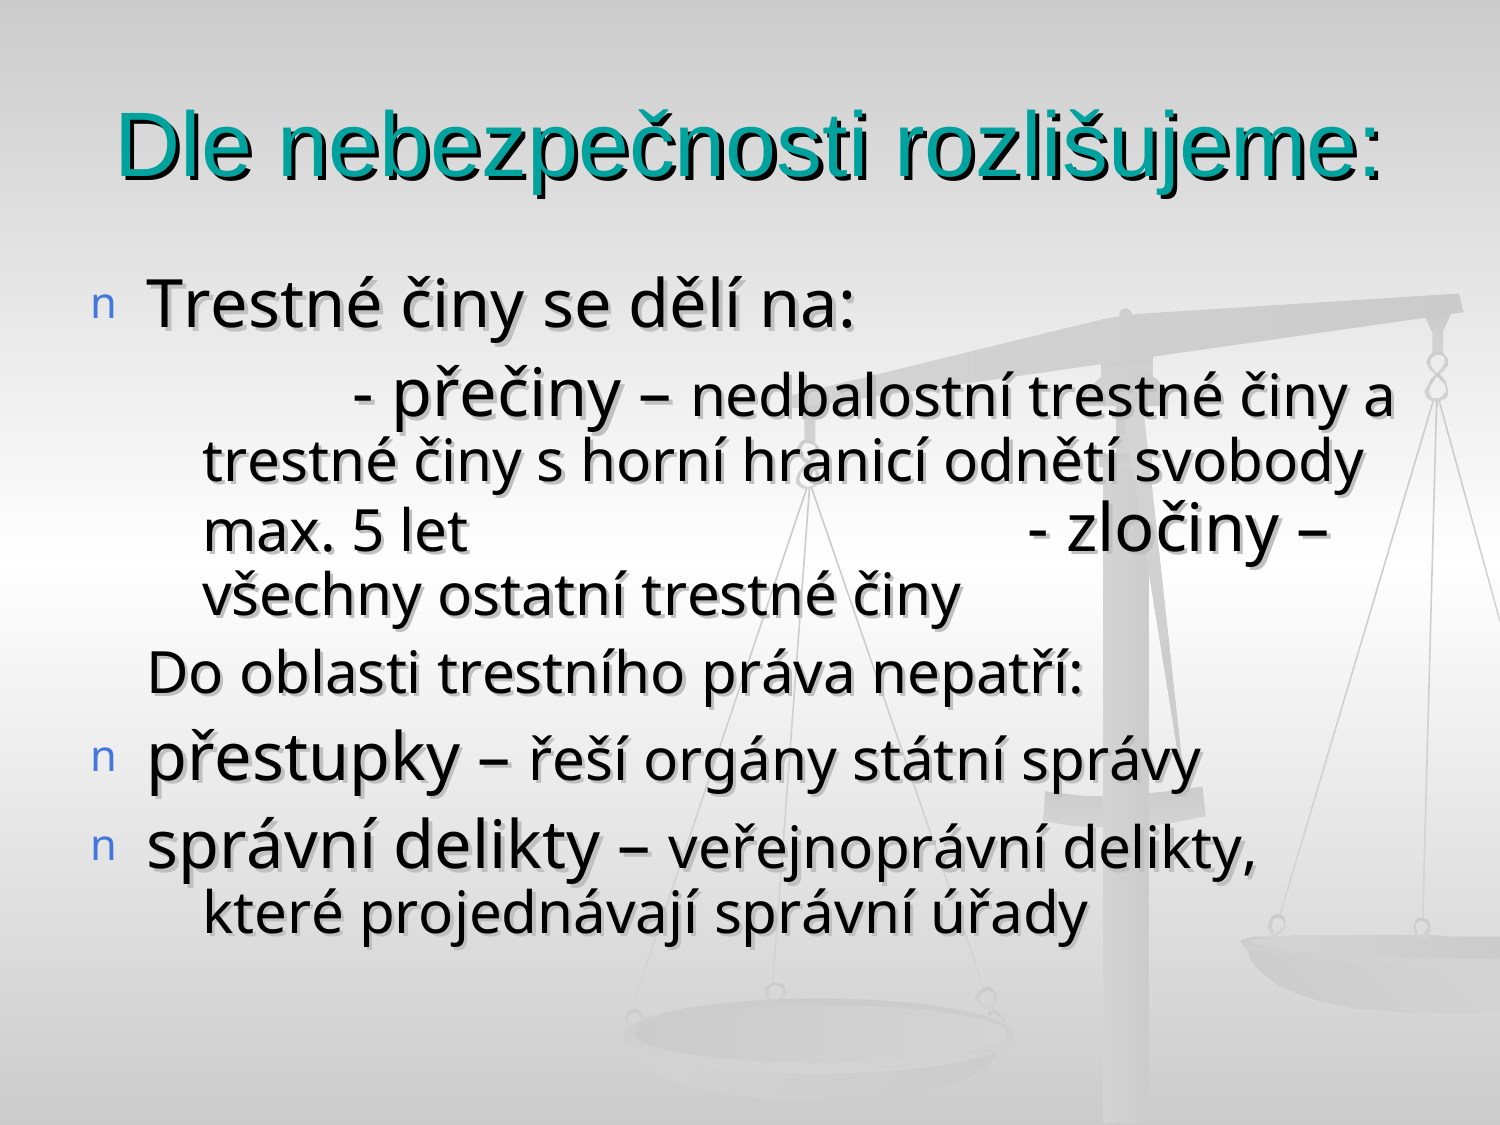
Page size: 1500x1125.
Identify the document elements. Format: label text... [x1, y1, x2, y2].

list Trestné činy se dělí na: - přečiny – nedbalostní trestné činy a trestné činy s horní hranicí odnětí svobody max. 5 let - zločiny – všechny ostatní trestné činy Do oblasti trestního práva nepatří: přestupky – řeší orgány státní správy správní delikty – veřejnoprávní delikty, které projednávají správní úřady [75, 262, 1426, 1006]
title Dle nebezpečnosti rozlišujeme: [75, 45, 1426, 234]
